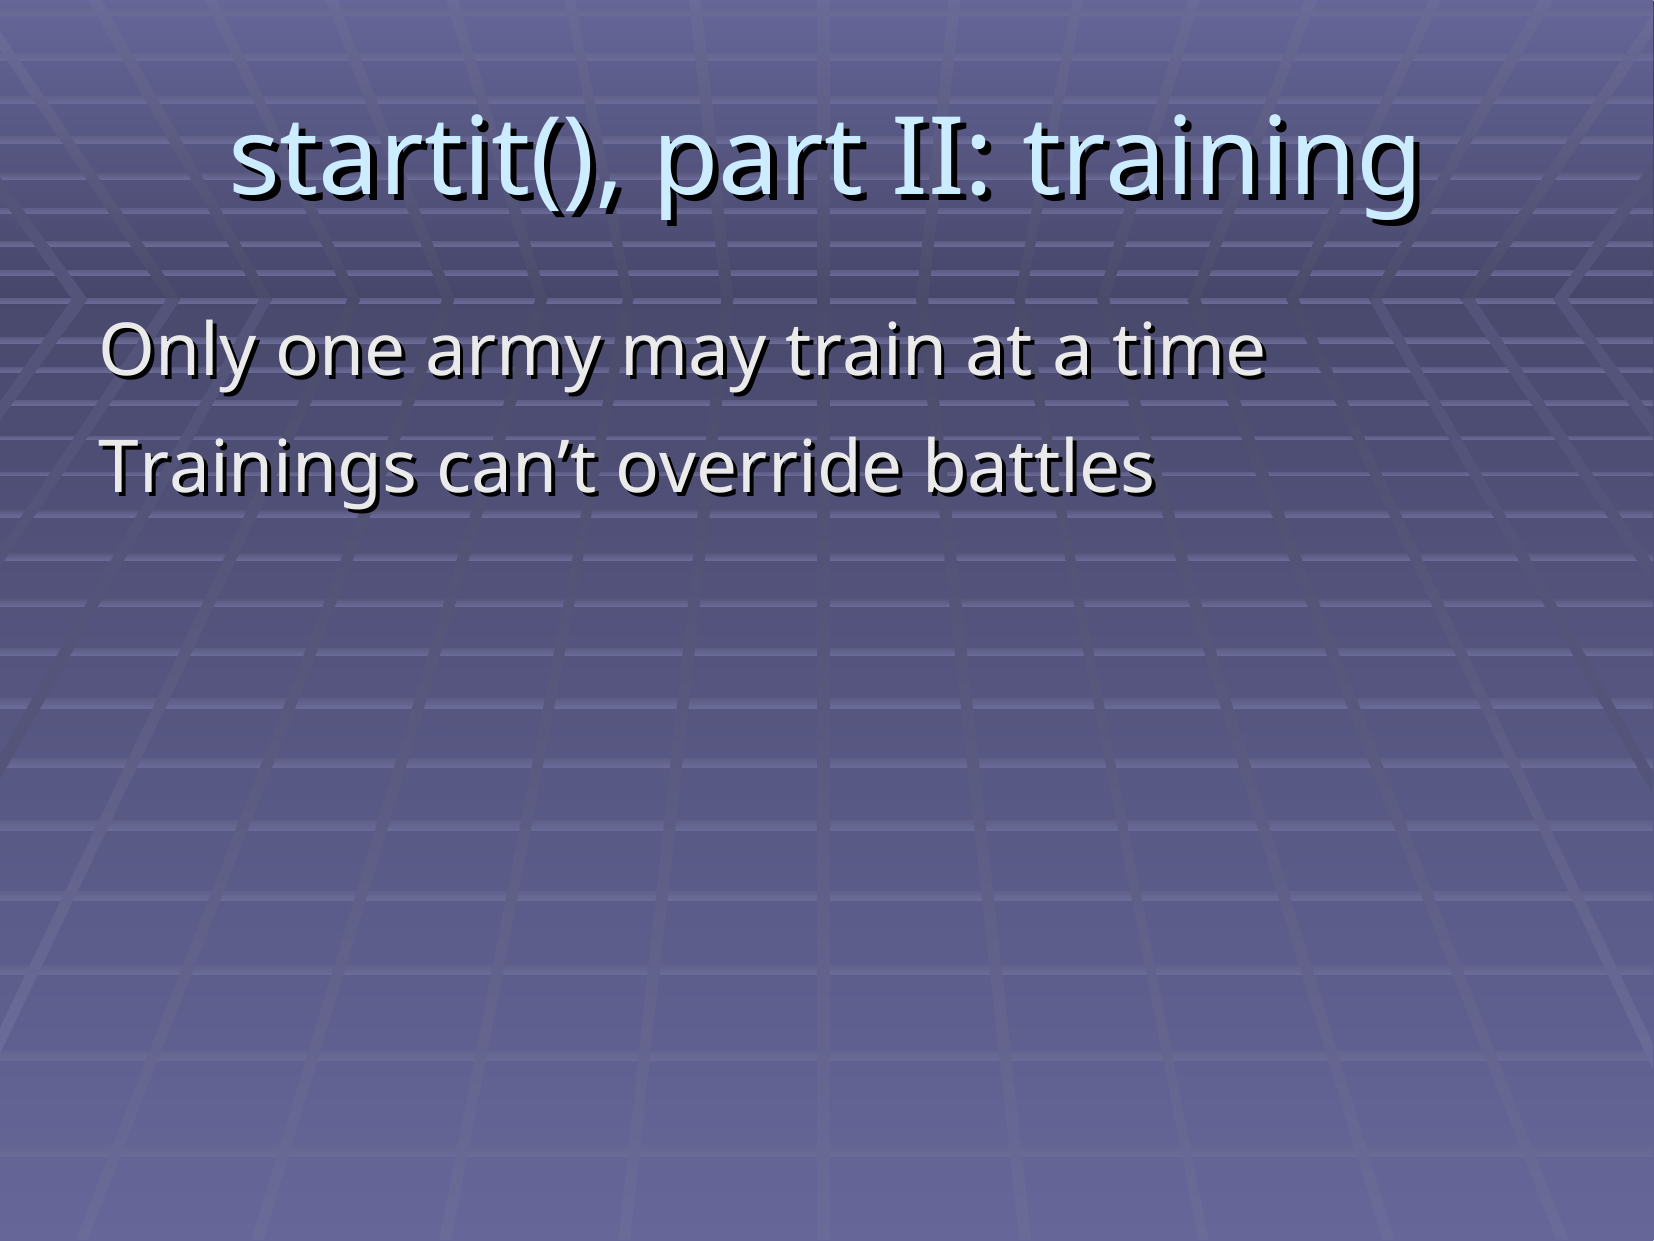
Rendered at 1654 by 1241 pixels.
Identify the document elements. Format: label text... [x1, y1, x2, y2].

list Only one army may train at a time Trainings can’t override battles [82, 289, 1570, 1103]
title startit(), part II: training [82, 49, 1570, 257]
